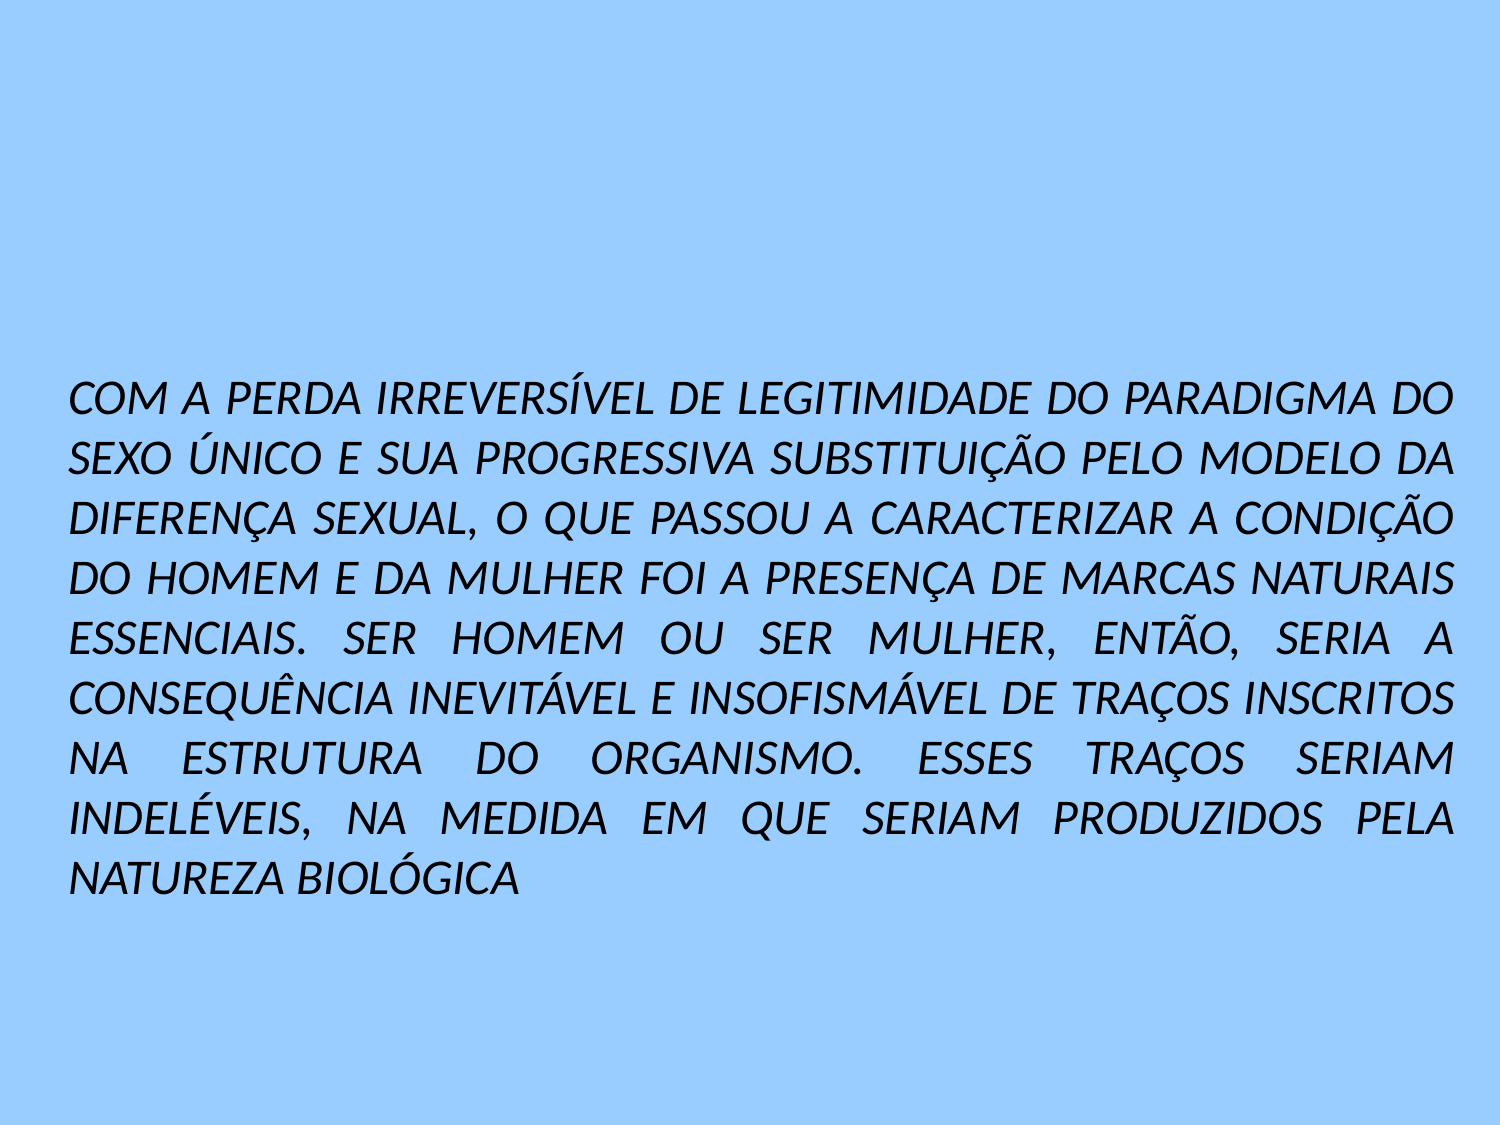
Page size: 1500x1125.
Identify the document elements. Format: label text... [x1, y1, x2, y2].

text_box COM A PERDA IRREVERSÍVEL DE LEGITIMIDADE DO PARADIGMA DO SEXO ÚNICO E SUA PROGRESSIVA SUBSTITUIÇÃO PELO MODELO DA DIFERENÇA SEXUAL, O QUE PASSOU A CARACTERIZAR A CONDIÇÃO DO HOMEM E DA MULHER FOI A PRESENÇA DE MARCAS NATURAIS ESSENCIAIS. SER HOMEM OU SER MULHER, ENTÃO, SERIA A CONSEQUÊNCIA INEVITÁVEL E INSOFISMÁVEL DE TRAÇOS INSCRITOS NA ESTRUTURA DO ORGANISMO. ESSES TRAÇOS SERIAM INDELÉVEIS, NA MEDIDA EM QUE SERIAM PRODUZIDOS PELA NATUREZA BIOLÓGICA [53, 349, 1471, 913]
